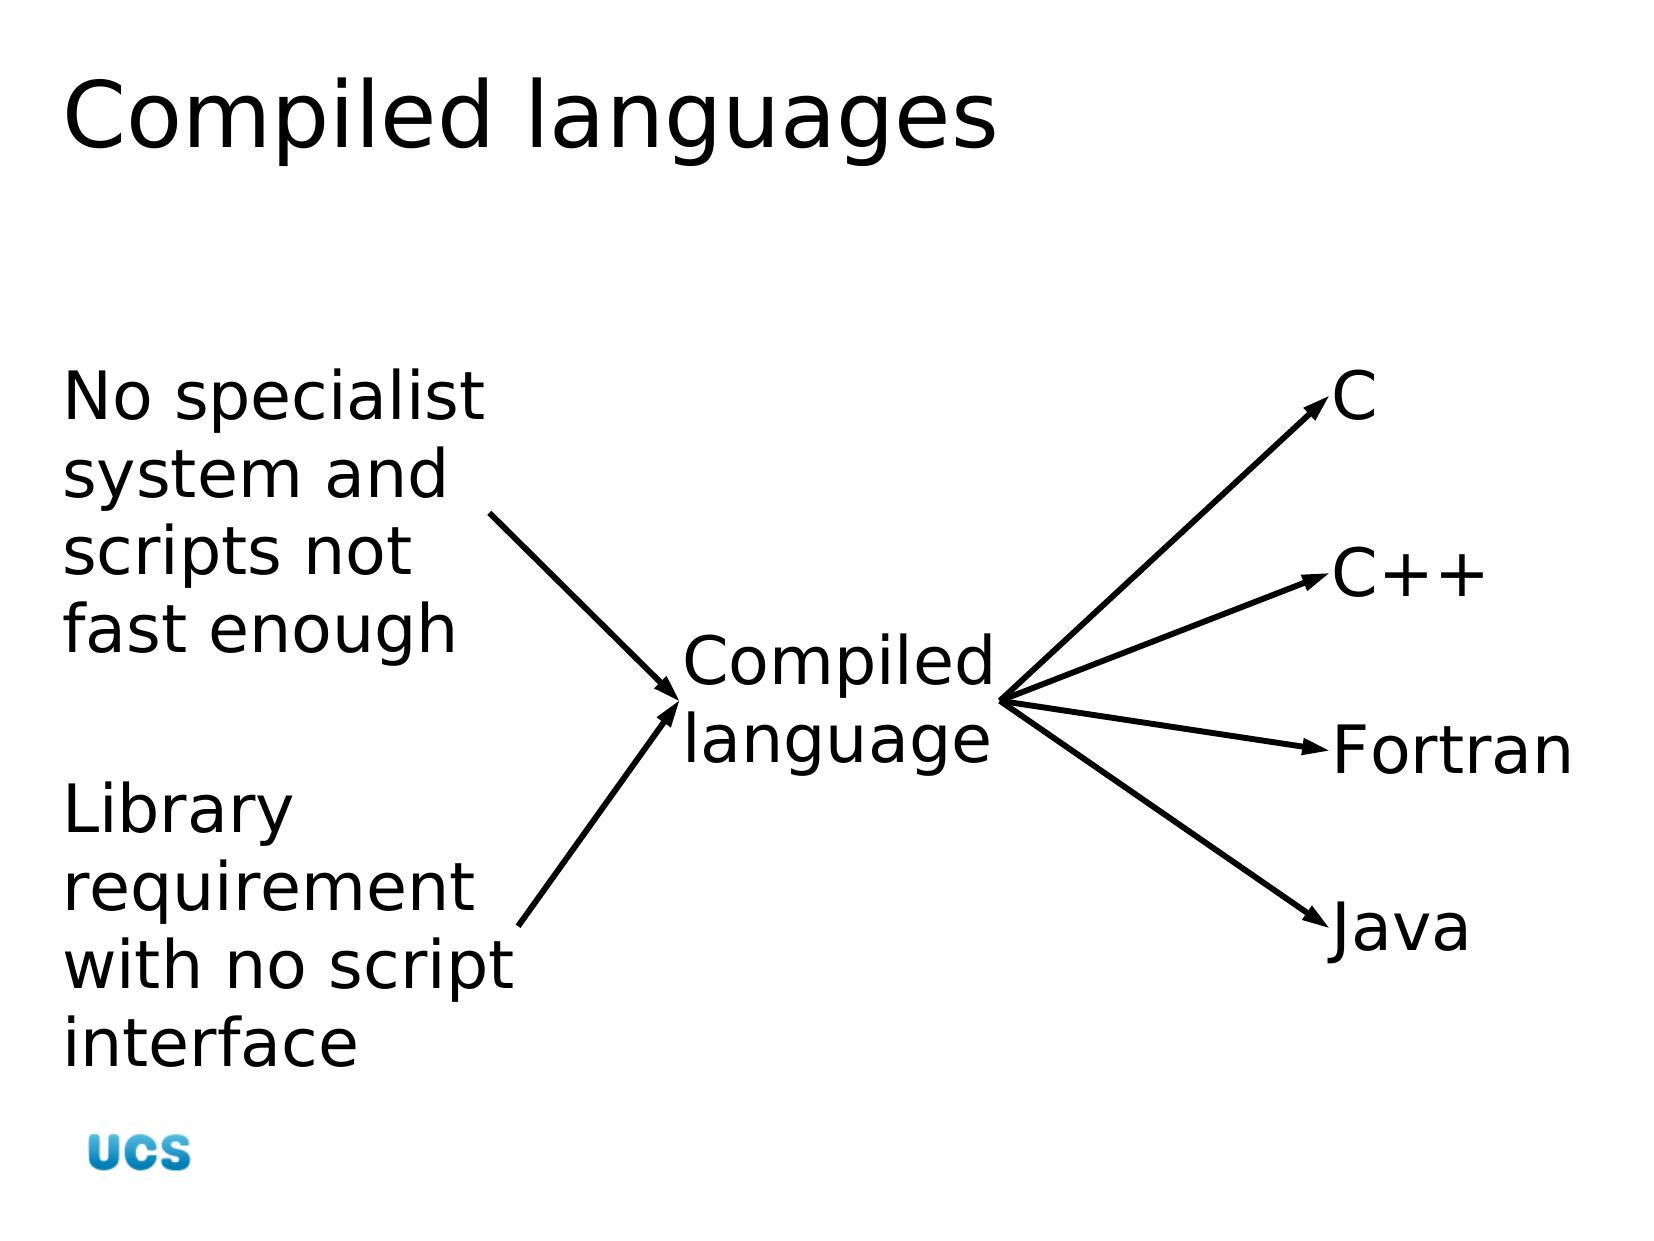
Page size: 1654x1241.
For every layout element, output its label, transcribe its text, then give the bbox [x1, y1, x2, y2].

text_box Compiled languages [59, 59, 1004, 173]
text_box Library requirement with no script interface [59, 767, 519, 1085]
text_box C [1328, 354, 1382, 439]
text_box Java [1328, 885, 1477, 970]
text_box C++ [1328, 531, 1494, 616]
text_box Fortran [1328, 708, 1579, 793]
picture [88, 1133, 191, 1172]
text_box Compiled language [679, 620, 1000, 782]
text_box No specialist system and scripts not fast enough [59, 354, 490, 672]
